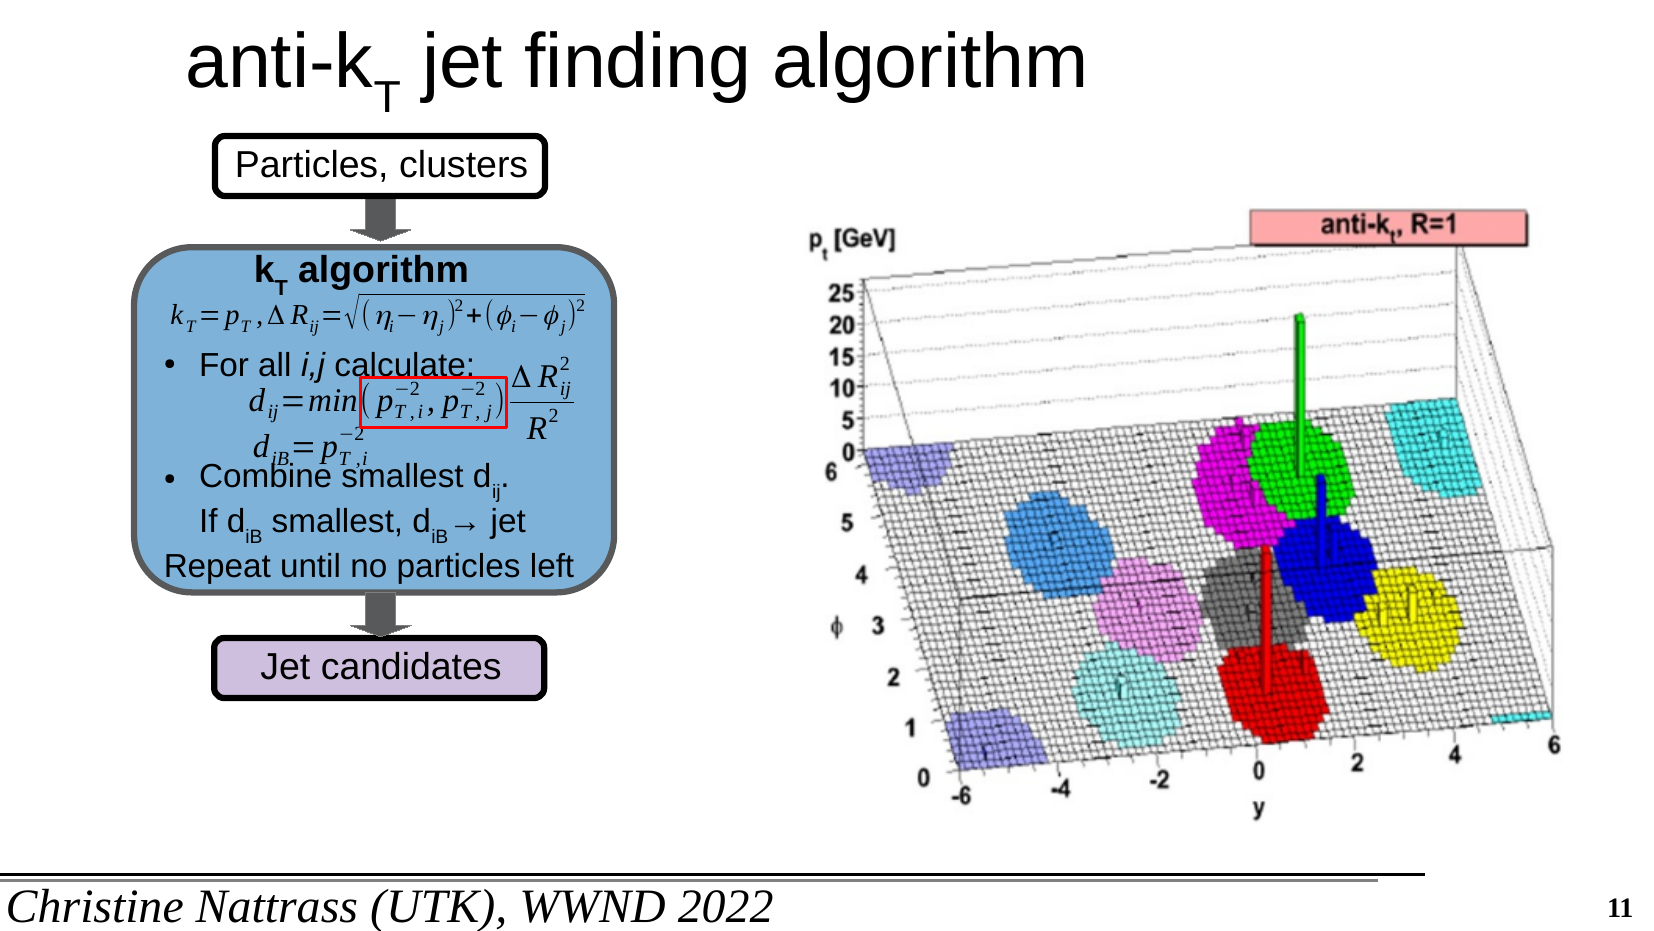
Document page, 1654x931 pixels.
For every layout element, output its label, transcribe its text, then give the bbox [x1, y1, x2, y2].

text_box Jet candidates [215, 637, 546, 695]
text_box kT algorithm [239, 241, 534, 308]
text_box Particles, clusters [216, 135, 547, 193]
title anti-kT jet finding algorithm [0, 13, 1276, 127]
chart [242, 353, 582, 470]
text_box [217, 695, 541, 699]
chart [164, 292, 592, 336]
text_box For all i,j calculate: Combine smallest dij. If diB smallest, diB→ jet Repeat until no particles left [149, 339, 630, 593]
text_box [134, 247, 615, 574]
text_box [350, 200, 411, 242]
picture [804, 204, 1564, 825]
text_box [350, 592, 412, 637]
